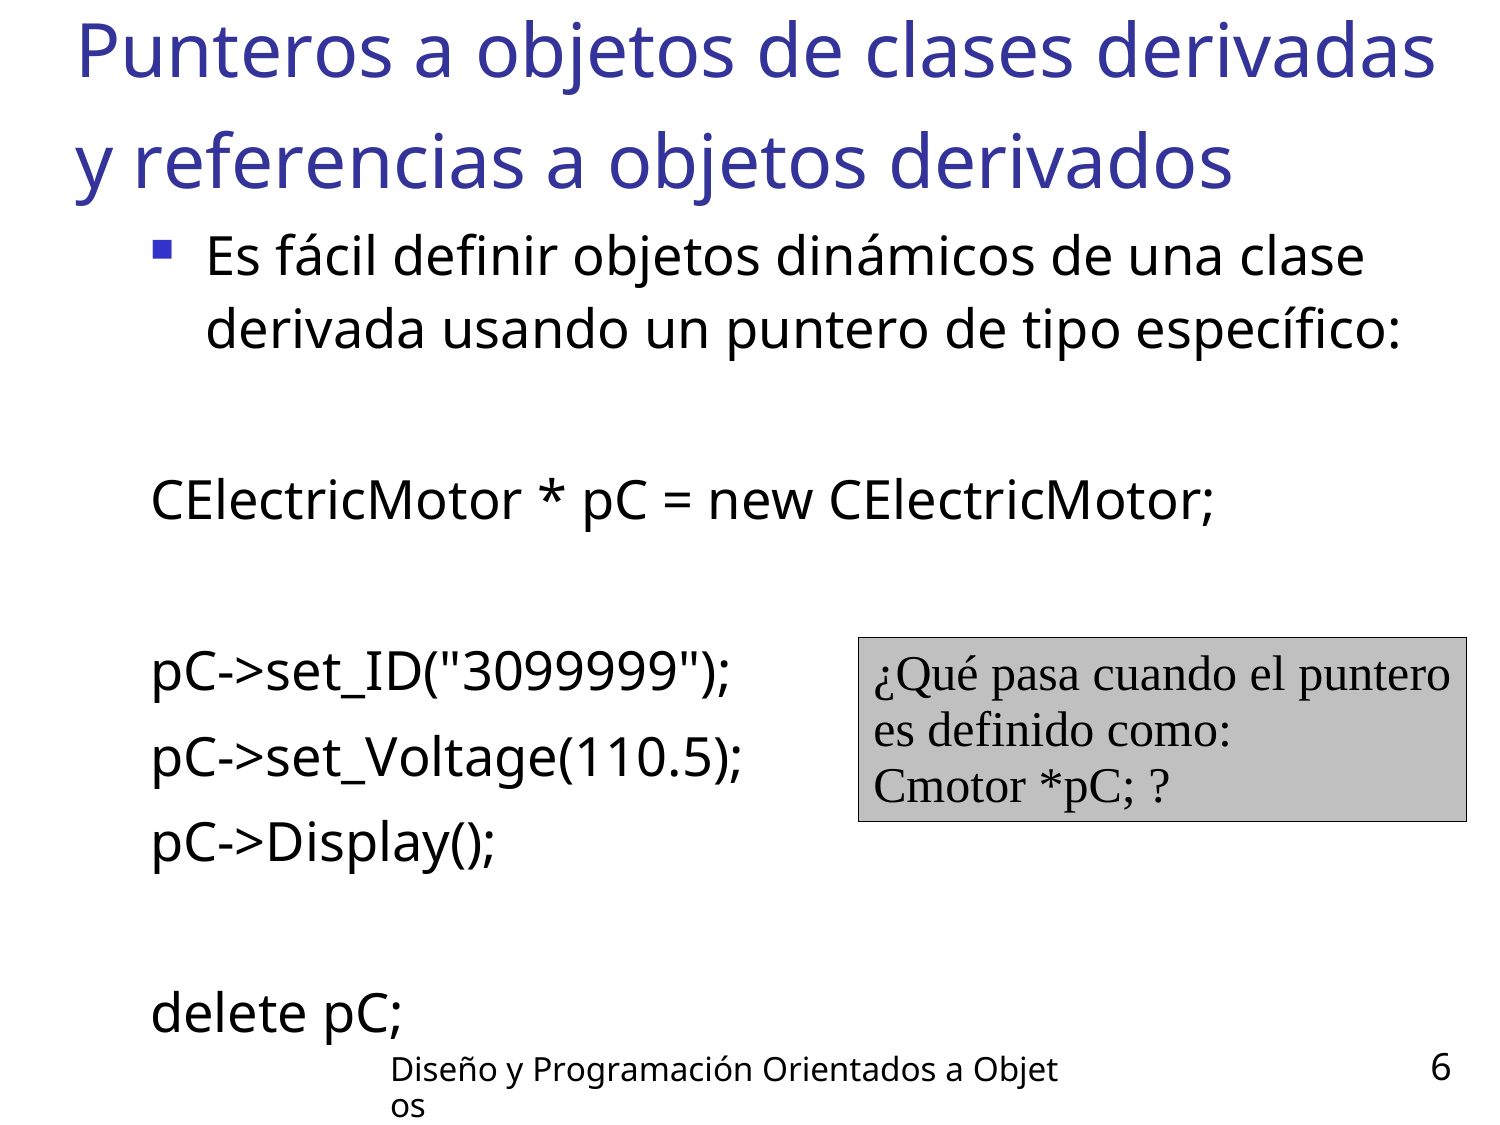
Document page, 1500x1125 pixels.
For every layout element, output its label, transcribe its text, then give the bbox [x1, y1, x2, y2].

list Es fácil definir objetos dinámicos de una clase derivada usando un puntero de tipo específico: CElectricMotor * pC = new CElectricMotor; pC->set_ID("3099999"); pC->set_Voltage(110.5); pC->Display(); delete pC; [150, 217, 1462, 1043]
text_box ¿Qué pasa cuando el puntero es definido como: Cmotor *pC; ? [858, 637, 1467, 822]
title Punteros a objetos de clases derivadas y referencias a objetos derivados [75, 0, 1466, 202]
